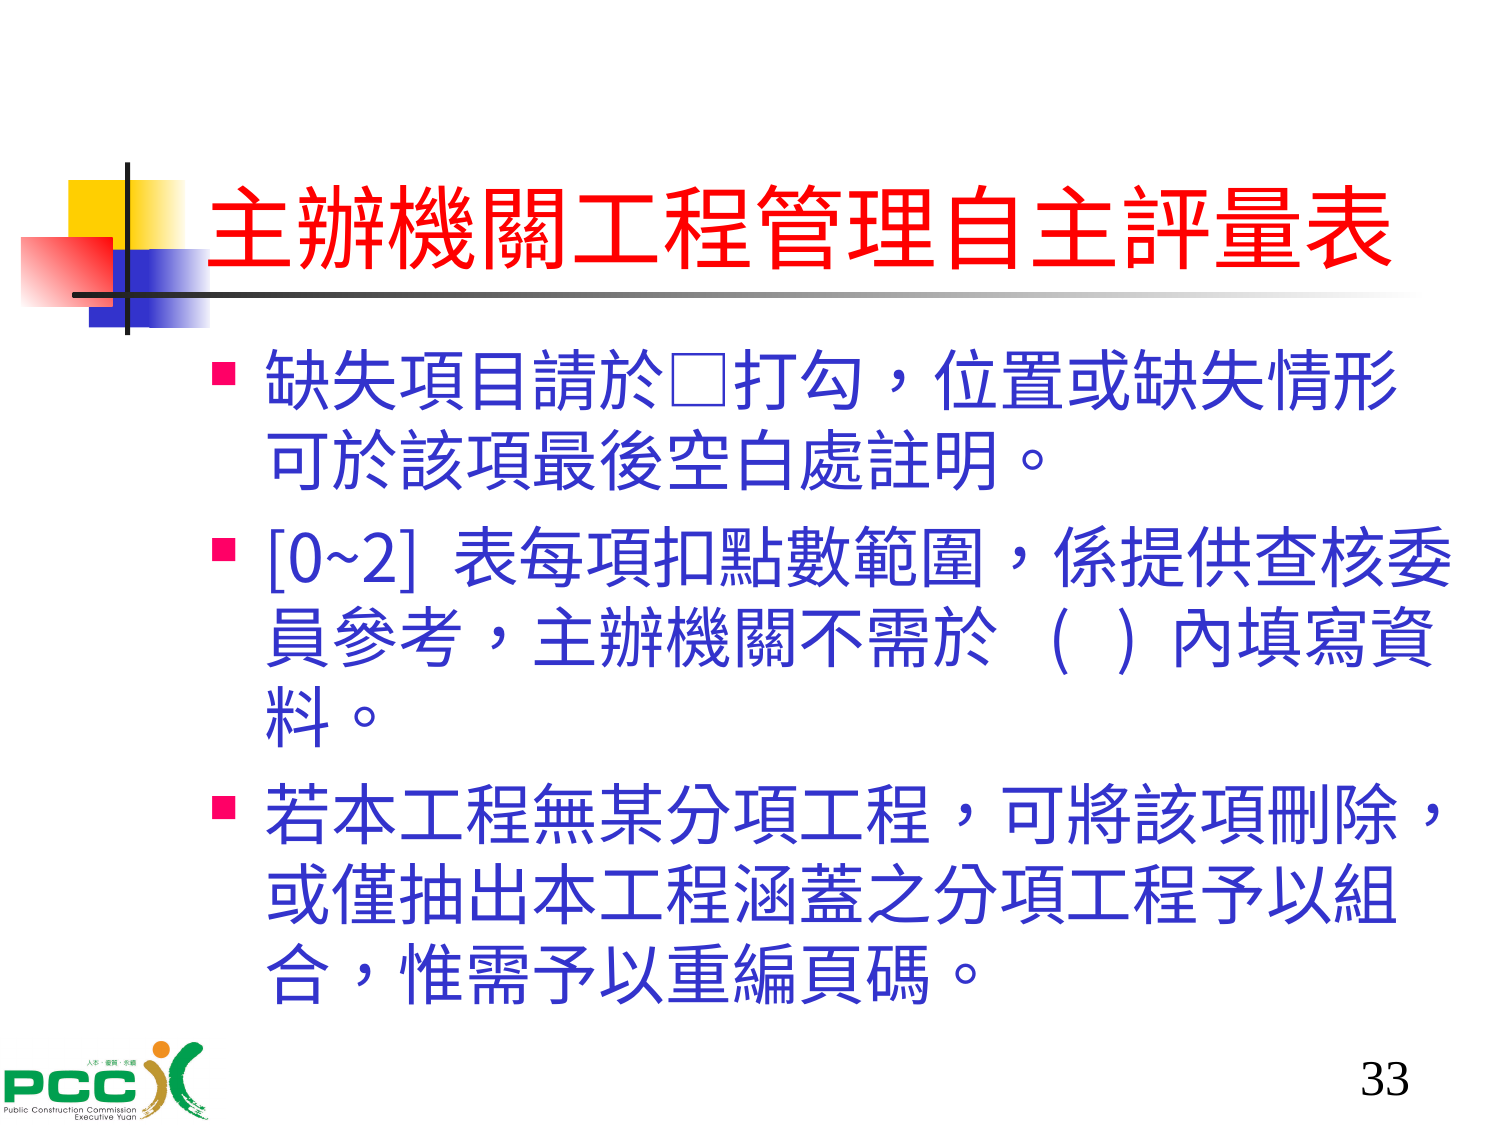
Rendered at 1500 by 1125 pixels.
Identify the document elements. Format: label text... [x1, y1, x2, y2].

title 主辦機關工程管理自主評量表 [188, 101, 1468, 289]
list 缺失項目請於□打勾，位置或缺失情形可於該項最後空白處註明。 [0~2] 表每項扣點數範圍，係提供查核委員參考，主辦機關不需於 ( ) 內填寫資料。 若本工程無某分項工程，可將該項刪除，或僅抽出本工程涵蓋之分項工程予以組合，惟需予以重編頁碼。 [193, 331, 1469, 1088]
picture [0, 1037, 226, 1125]
